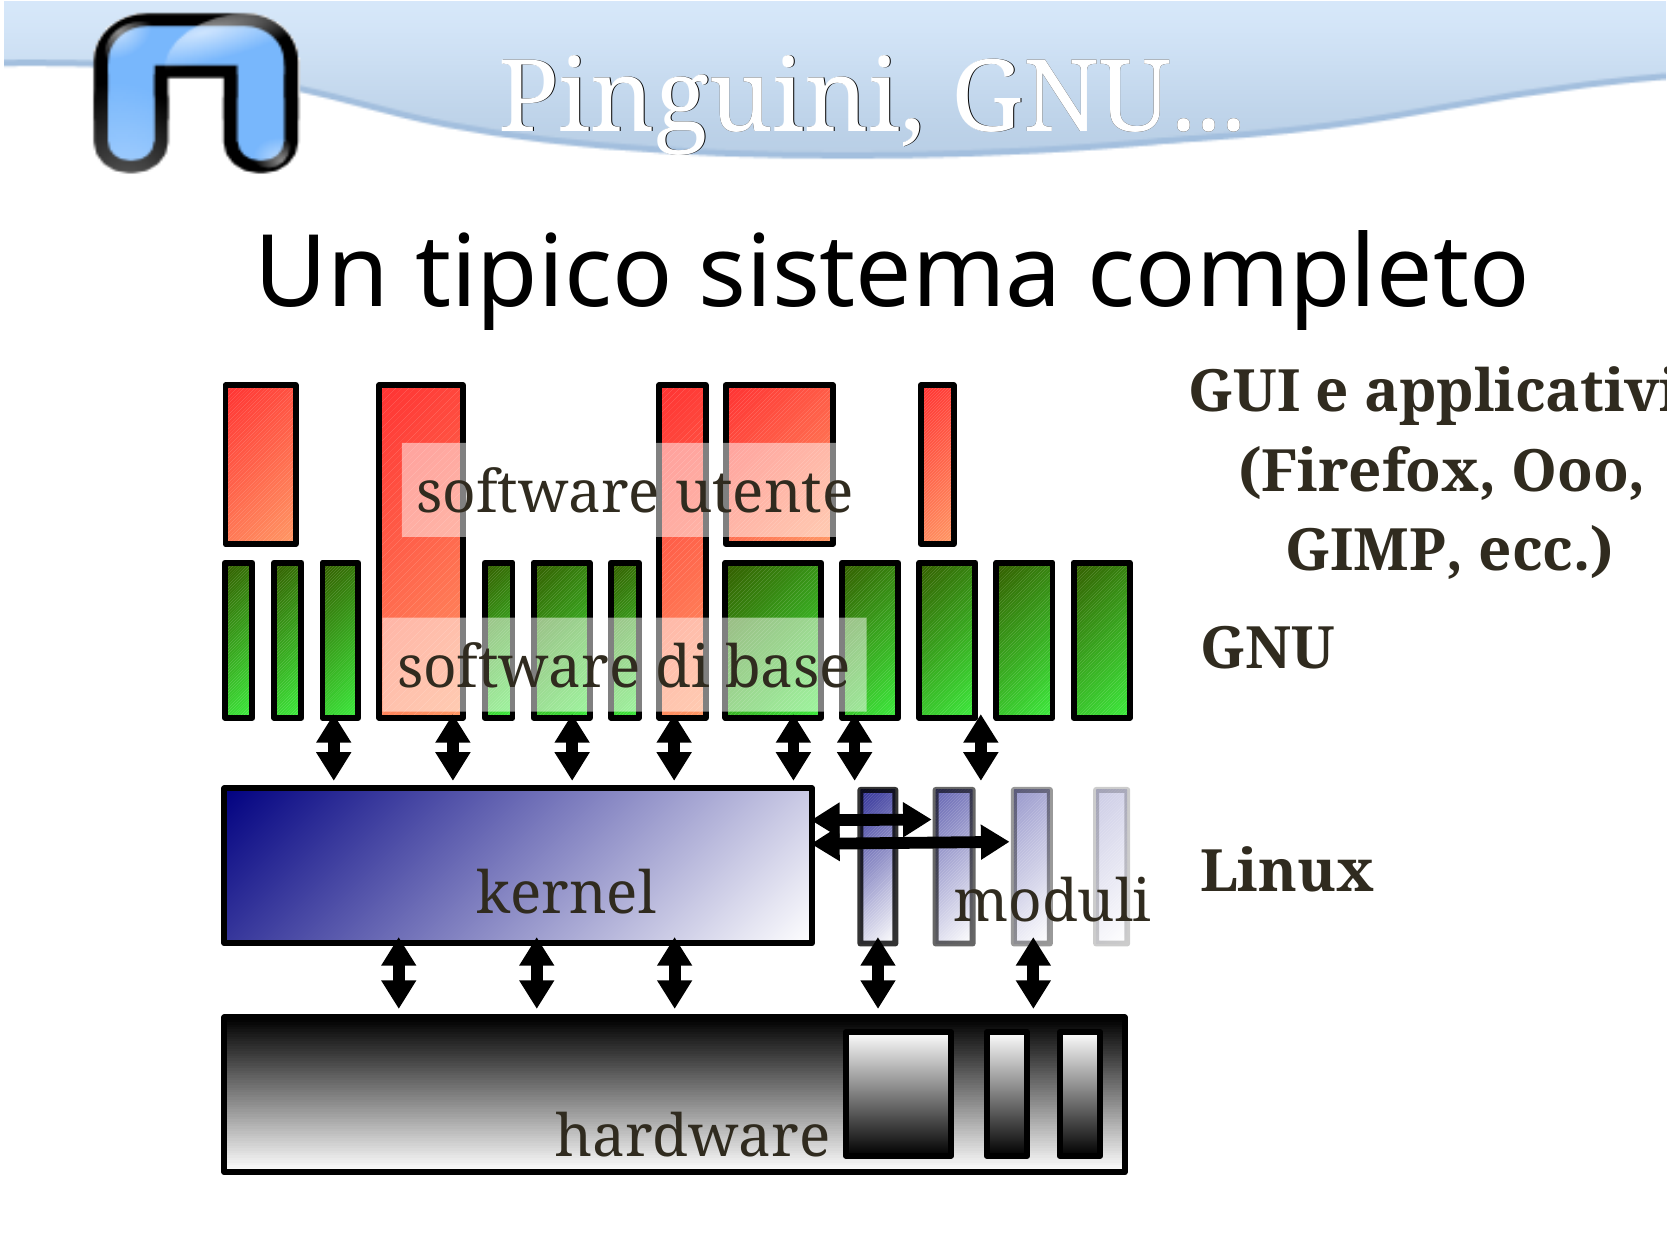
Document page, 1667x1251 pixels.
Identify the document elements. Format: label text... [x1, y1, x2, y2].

text_box [484, 712, 513, 718]
text_box [274, 562, 302, 718]
text_box [725, 385, 834, 442]
text_box [1096, 789, 1128, 851]
text_box [1013, 789, 1050, 851]
text_box [224, 1017, 1125, 1173]
text_box [659, 385, 706, 442]
text_box [842, 562, 899, 718]
text_box [920, 385, 954, 544]
text_box [935, 849, 973, 944]
text_box [225, 562, 253, 718]
title Un tipico sistema completo [148, 212, 1637, 447]
text_box [533, 562, 590, 617]
text_box [224, 788, 812, 944]
text_box [1073, 562, 1130, 718]
text_box [935, 789, 973, 836]
text_box Pinguini, GNU... [483, 16, 1279, 166]
text_box [379, 385, 463, 718]
text_box GUI e applicativi (Firefox, Ooo, GIMP, ecc.) [1174, 342, 1667, 585]
text_box [659, 537, 706, 617]
text_box [996, 562, 1053, 718]
text_box [610, 562, 639, 617]
text_box software di base [382, 617, 864, 708]
text_box [225, 385, 296, 544]
text_box software utente [401, 442, 853, 533]
text_box [322, 562, 359, 718]
text_box [533, 712, 590, 718]
text_box [860, 849, 896, 944]
picture [0, 0, 1667, 1251]
text_box [610, 712, 639, 718]
picture [463, 537, 659, 617]
text_box [860, 826, 896, 837]
text_box GNU [1185, 598, 1361, 690]
text_box [860, 789, 896, 814]
text_box Linux [1185, 822, 1371, 913]
text_box [725, 562, 822, 617]
text_box [484, 562, 513, 617]
text_box [659, 712, 706, 718]
text_box [919, 562, 976, 718]
text_box moduli [938, 851, 1157, 941]
text_box [725, 537, 834, 544]
text_box [725, 712, 822, 718]
text_box kernel [461, 843, 655, 934]
text_box hardware [540, 1087, 822, 1177]
